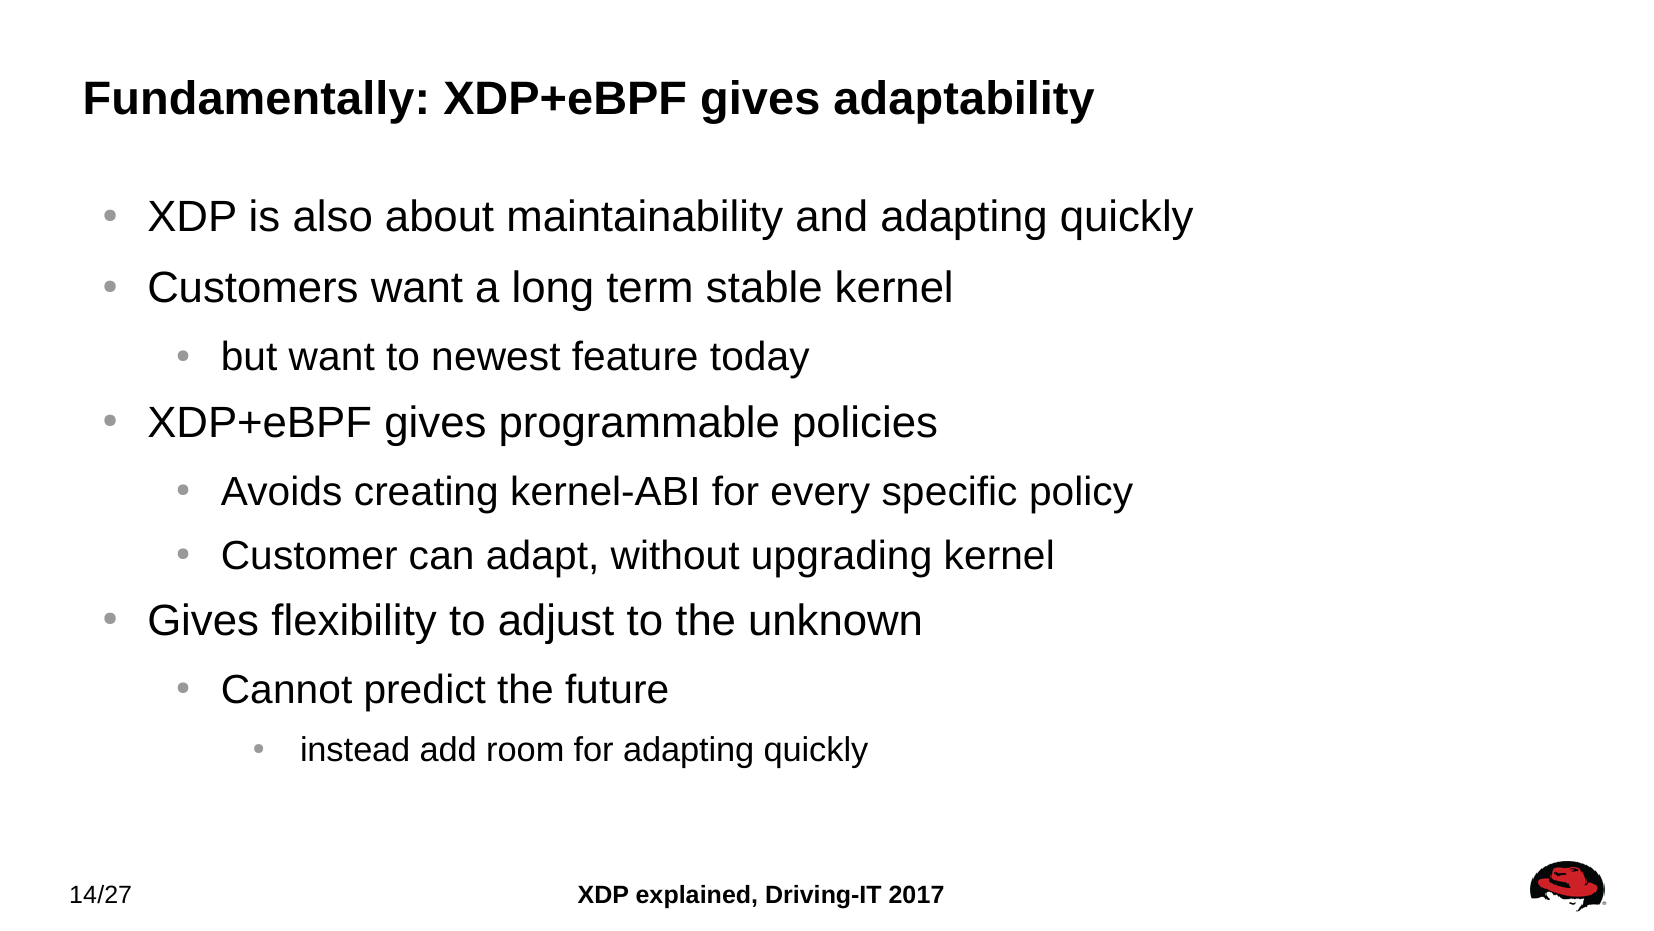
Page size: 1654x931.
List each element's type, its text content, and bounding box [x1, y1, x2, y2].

list XDP is also about maintainability and adapting quickly Customers want a long term stable kernel but want to newest feature today XDP+eBPF gives programmable policies Avoids creating kernel-ABI for every specific policy Customer can adapt, without upgrading kernel Gives flexibility to adjust to the unknown Cannot predict the future instead add room for adapting quickly [87, 192, 1576, 788]
text_box [82, 28, 1571, 169]
picture [1529, 859, 1613, 918]
